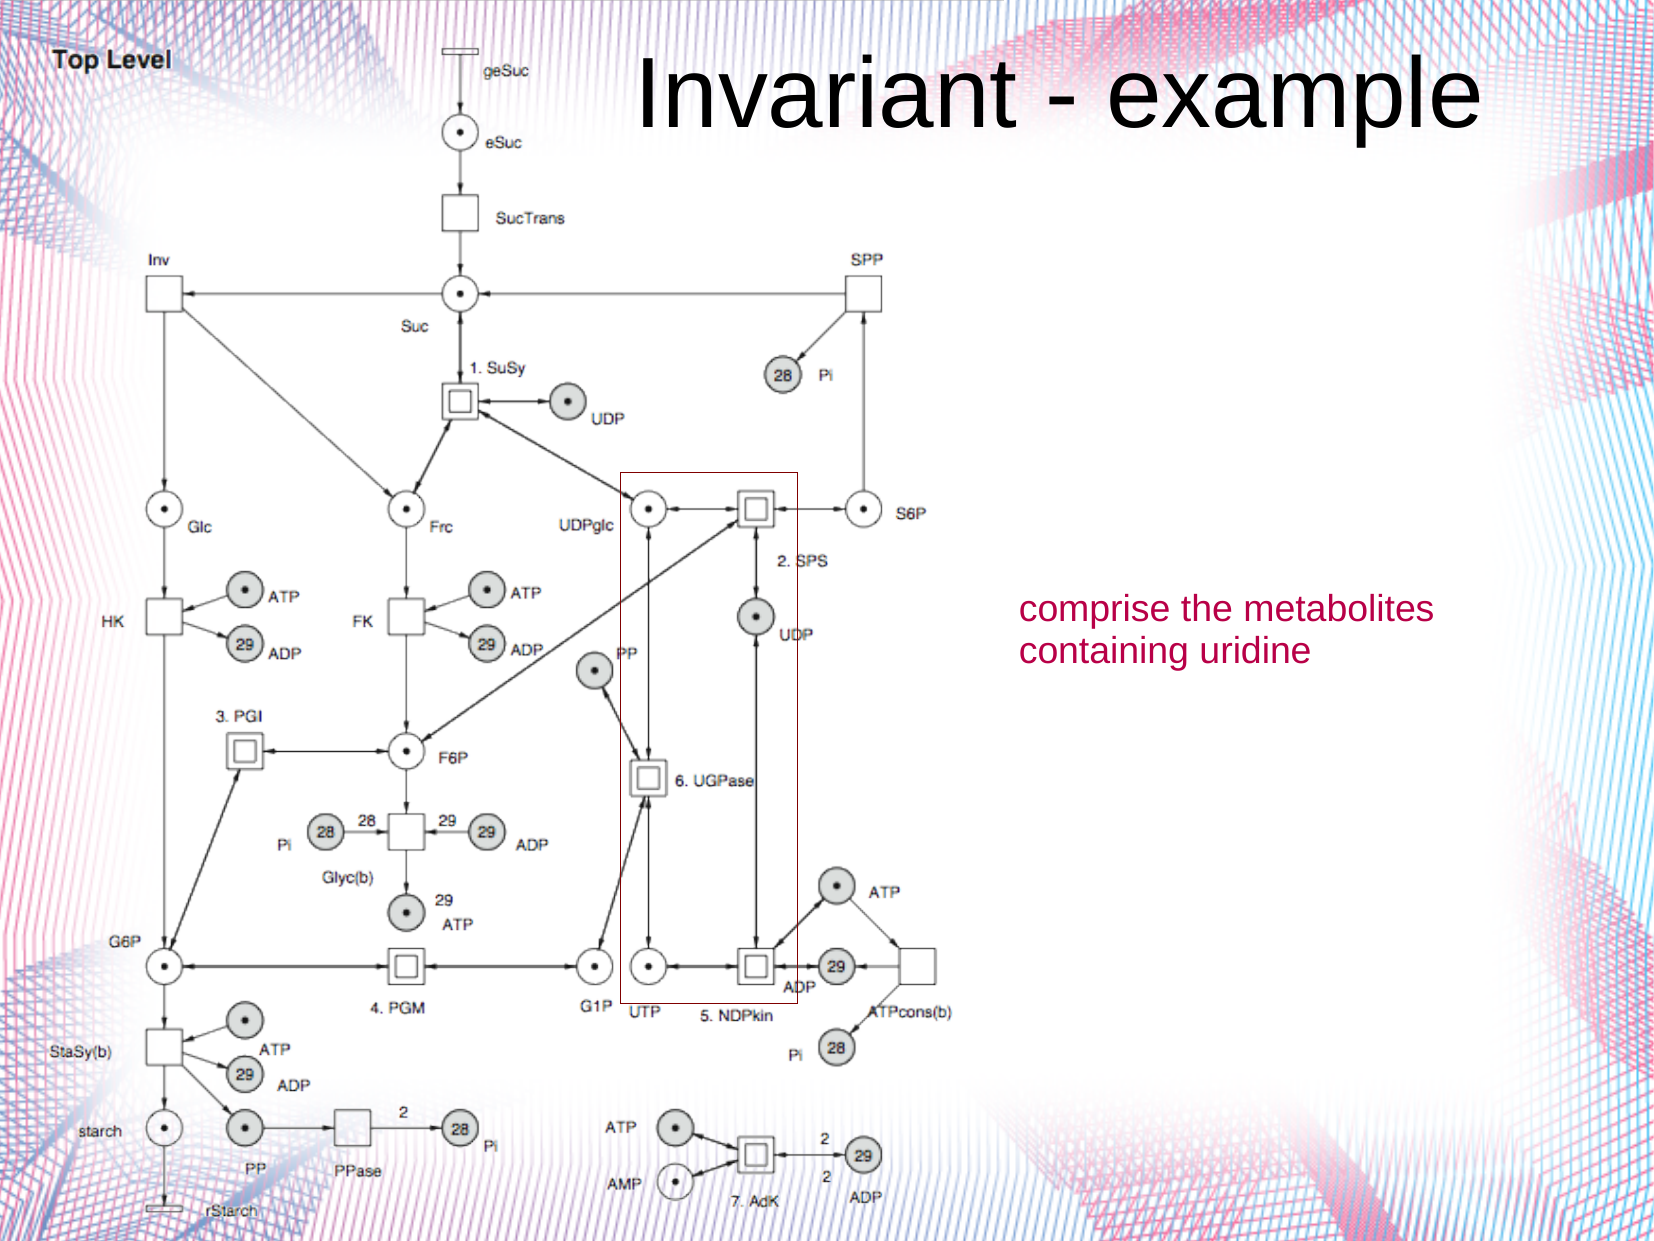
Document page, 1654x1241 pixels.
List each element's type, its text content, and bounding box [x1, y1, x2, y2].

text_box Invariant - example [620, 29, 1506, 157]
text_box comprise the metabolites containing uridine [1003, 580, 1477, 680]
picture [0, 0, 1654, 1241]
